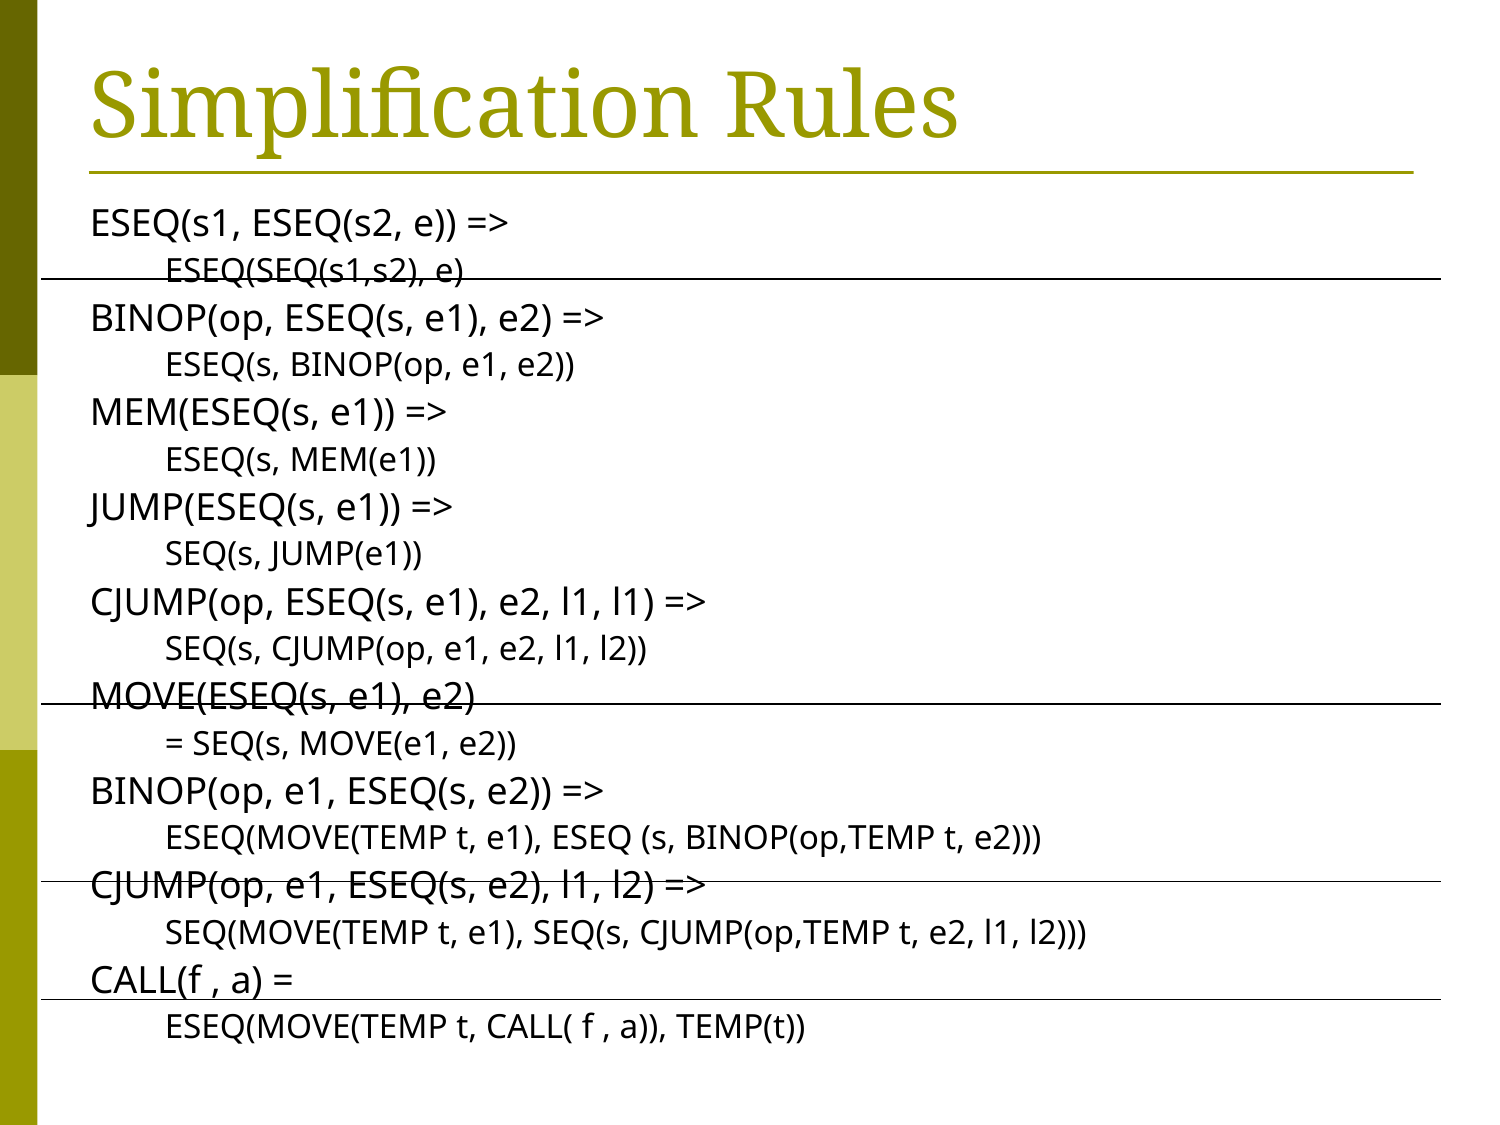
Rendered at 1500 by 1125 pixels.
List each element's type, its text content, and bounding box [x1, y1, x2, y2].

list ESEQ(s1, ESEQ(s2, e)) => ESEQ(SEQ(s1,s2), e) BINOP(op, ESEQ(s, e1), e2) => ESEQ(s, BINOP(op, e1, e2)) MEM(ESEQ(s, e1)) => ESEQ(s, MEM(e1)) JUMP(ESEQ(s, e1)) => SEQ(s, JUMP(e1)) CJUMP(op, ESEQ(s, e1), e2, l1, l1) => SEQ(s, CJUMP(op, e1, e2, l1, l2)) MOVE(ESEQ(s, e1), e2) = SEQ(s, MOVE(e1, e2)) BINOP(op, e1, ESEQ(s, e2)) => ESEQ(MOVE(TEMP t, e1), ESEQ (s, BINOP(op,TEMP t, e2))) CJUMP(op, e1, ESEQ(s, e2), l1, l2) => SEQ(MOVE(TEMP t, e1), SEQ(s, CJUMP(op,TEMP t, e2, l1, l2))) CALL(f , a) = ESEQ(MOVE(TEMP t, CALL( f , a)), TEMP(t)) [75, 196, 1426, 278]
list ESEQ(s1, ESEQ(s2, e)) => ESEQ(SEQ(s1,s2), e) BINOP(op, ESEQ(s, e1), e2) => ESEQ(s, BINOP(op, e1, e2)) MEM(ESEQ(s, e1)) => ESEQ(s, MEM(e1)) JUMP(ESEQ(s, e1)) => SEQ(s, JUMP(e1)) CJUMP(op, ESEQ(s, e1), e2, l1, l1) => SEQ(s, CJUMP(op, e1, e2, l1, l2)) MOVE(ESEQ(s, e1), e2) = SEQ(s, MOVE(e1, e2)) BINOP(op, e1, ESEQ(s, e2)) => ESEQ(MOVE(TEMP t, e1), ESEQ (s, BINOP(op,TEMP t, e2))) CJUMP(op, e1, ESEQ(s, e2), l1, l2) => SEQ(MOVE(TEMP t, e1), SEQ(s, CJUMP(op,TEMP t, e2, l1, l2))) CALL(f , a) = ESEQ(MOVE(TEMP t, CALL( f , a)), TEMP(t)) [75, 280, 1426, 703]
list ESEQ(s1, ESEQ(s2, e)) => ESEQ(SEQ(s1,s2), e) BINOP(op, ESEQ(s, e1), e2) => ESEQ(s, BINOP(op, e1, e2)) MEM(ESEQ(s, e1)) => ESEQ(s, MEM(e1)) JUMP(ESEQ(s, e1)) => SEQ(s, JUMP(e1)) CJUMP(op, ESEQ(s, e1), e2, l1, l1) => SEQ(s, CJUMP(op, e1, e2, l1, l2)) MOVE(ESEQ(s, e1), e2) = SEQ(s, MOVE(e1, e2)) BINOP(op, e1, ESEQ(s, e2)) => ESEQ(MOVE(TEMP t, e1), ESEQ (s, BINOP(op,TEMP t, e2))) CJUMP(op, e1, ESEQ(s, e2), l1, l2) => SEQ(MOVE(TEMP t, e1), SEQ(s, CJUMP(op,TEMP t, e2, l1, l2))) CALL(f , a) = ESEQ(MOVE(TEMP t, CALL( f , a)), TEMP(t)) [75, 705, 1426, 881]
list ESEQ(s1, ESEQ(s2, e)) => ESEQ(SEQ(s1,s2), e) BINOP(op, ESEQ(s, e1), e2) => ESEQ(s, BINOP(op, e1, e2)) MEM(ESEQ(s, e1)) => ESEQ(s, MEM(e1)) JUMP(ESEQ(s, e1)) => SEQ(s, JUMP(e1)) CJUMP(op, ESEQ(s, e1), e2, l1, l1) => SEQ(s, CJUMP(op, e1, e2, l1, l2)) MOVE(ESEQ(s, e1), e2) = SEQ(s, MOVE(e1, e2)) BINOP(op, e1, ESEQ(s, e2)) => ESEQ(MOVE(TEMP t, e1), ESEQ (s, BINOP(op,TEMP t, e2))) CJUMP(op, e1, ESEQ(s, e2), l1, l2) => SEQ(MOVE(TEMP t, e1), SEQ(s, CJUMP(op,TEMP t, e2, l1, l2))) CALL(f , a) = ESEQ(MOVE(TEMP t, CALL( f , a)), TEMP(t)) [75, 882, 1426, 999]
title Simplification Rules [75, 45, 1426, 173]
